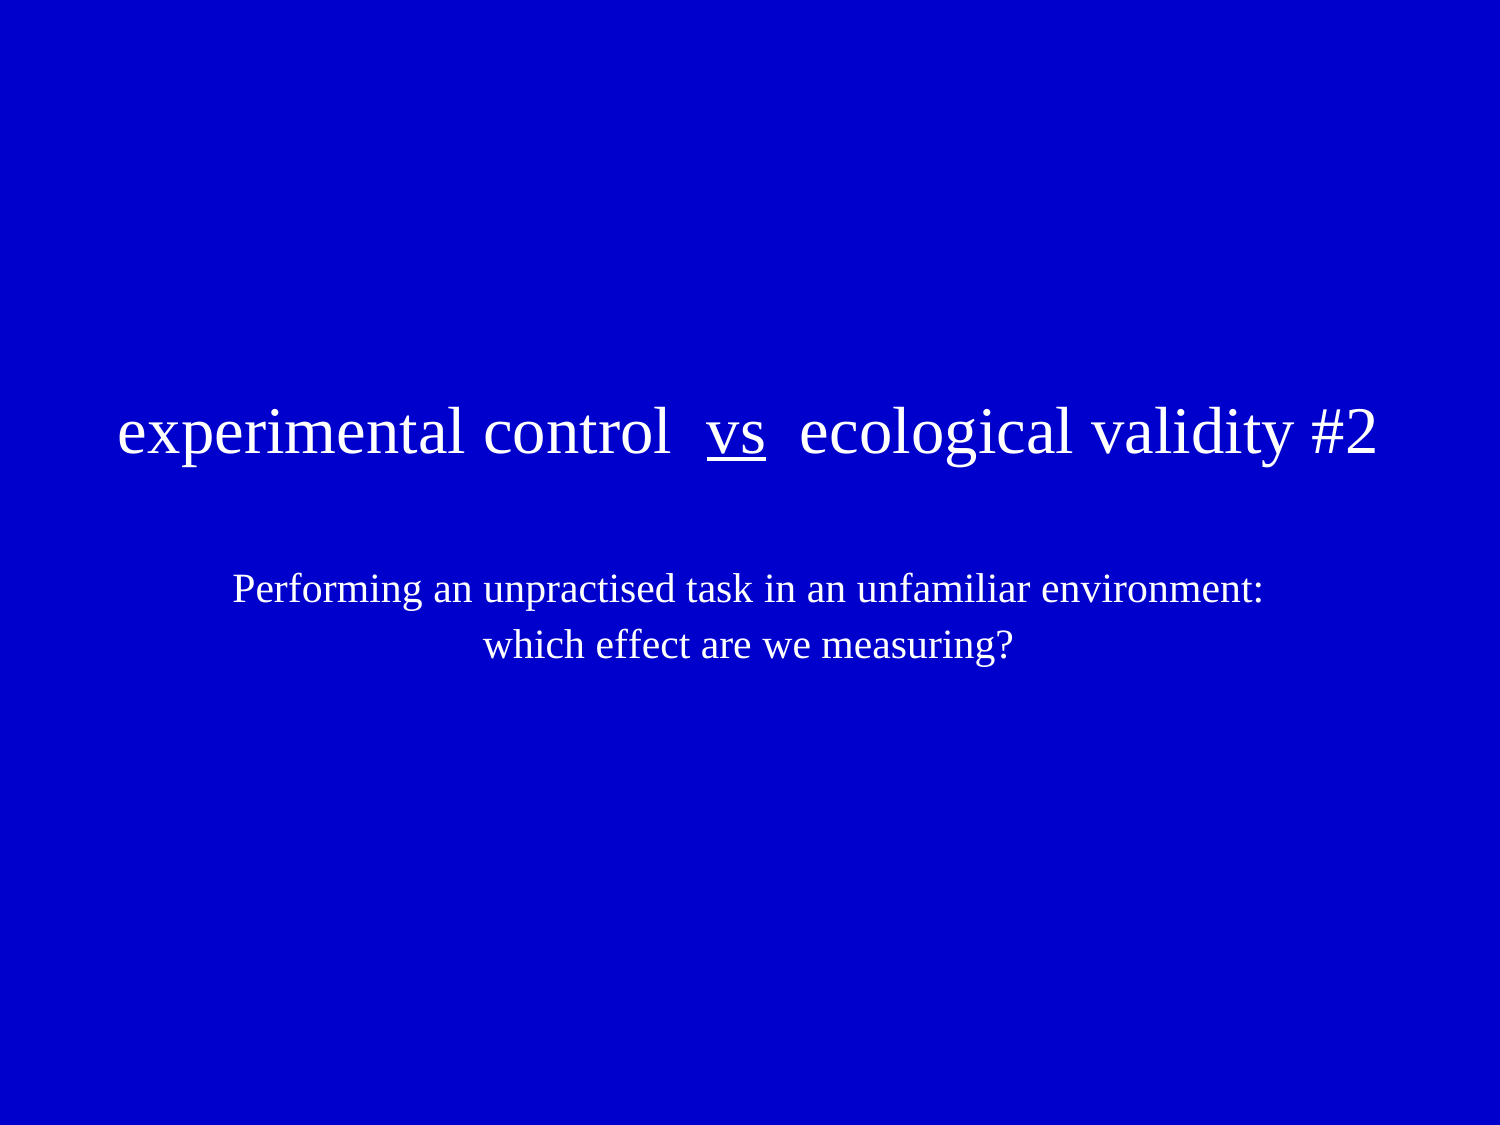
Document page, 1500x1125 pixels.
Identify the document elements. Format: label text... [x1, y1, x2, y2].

title experimental control vs ecological validity #2 Performing an unpractised task in an unfamiliar environment: which effect are we measuring? [67, 293, 1430, 753]
